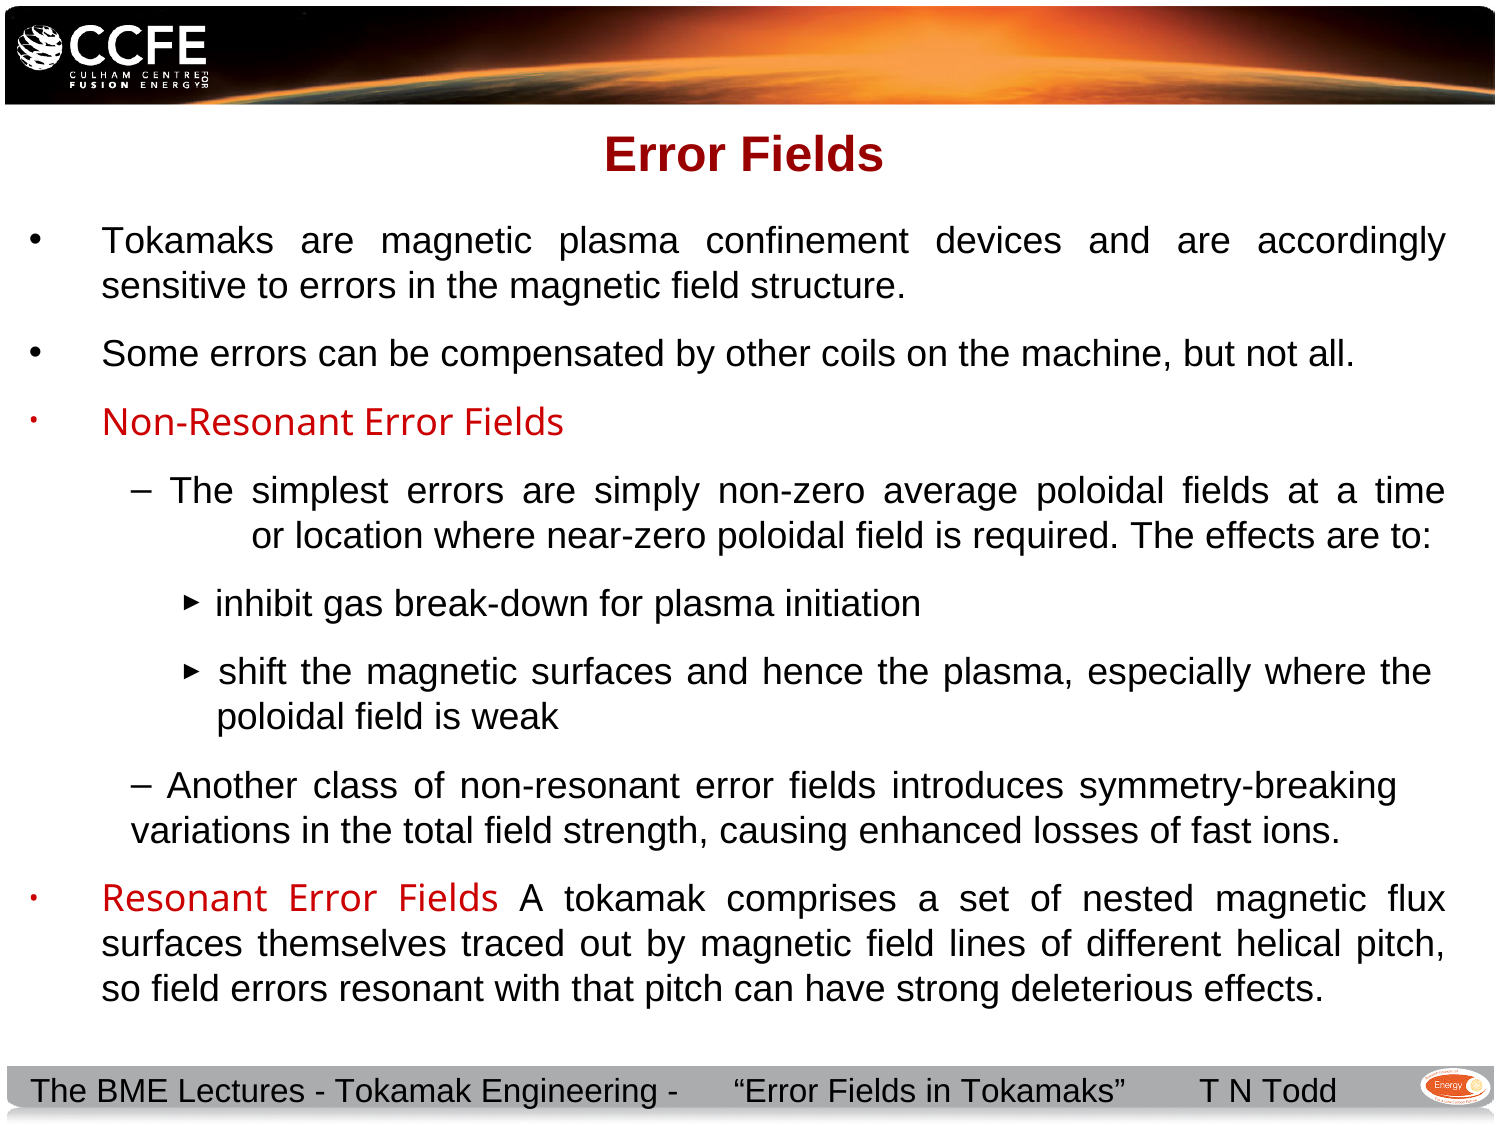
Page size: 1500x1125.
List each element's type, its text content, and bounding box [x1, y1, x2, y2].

text_box Tokamaks are magnetic plasma confinement devices and are accordingly sensitive to errors in the magnetic field structure. Some errors can be compensated by other coils on the machine, but not all. Non-Resonant Error Fields The simplest errors are simply non-zero average poloidal fields at a time or location where near-zero poloidal field is required. The effects are to: inhibit gas break-down for plasma initiation shift the magnetic surfaces and hence the plasma, especially where the …poloidal field is weak Another class of non-resonant error fields introduces symmetry-breaking …variations in the total field strength, causing enhanced losses of fast ions. Resonant Error Fields A tokamak comprises a set of nested magnetic flux surfaces themselves traced out by magnetic field lines of different helical pitch, so field errors resonant with that pitch can have strong deleterious effects. [13, 207, 1461, 1018]
text_box Error Fields [442, 113, 1046, 189]
picture [5, 6, 1495, 105]
picture [1421, 1067, 1490, 1106]
